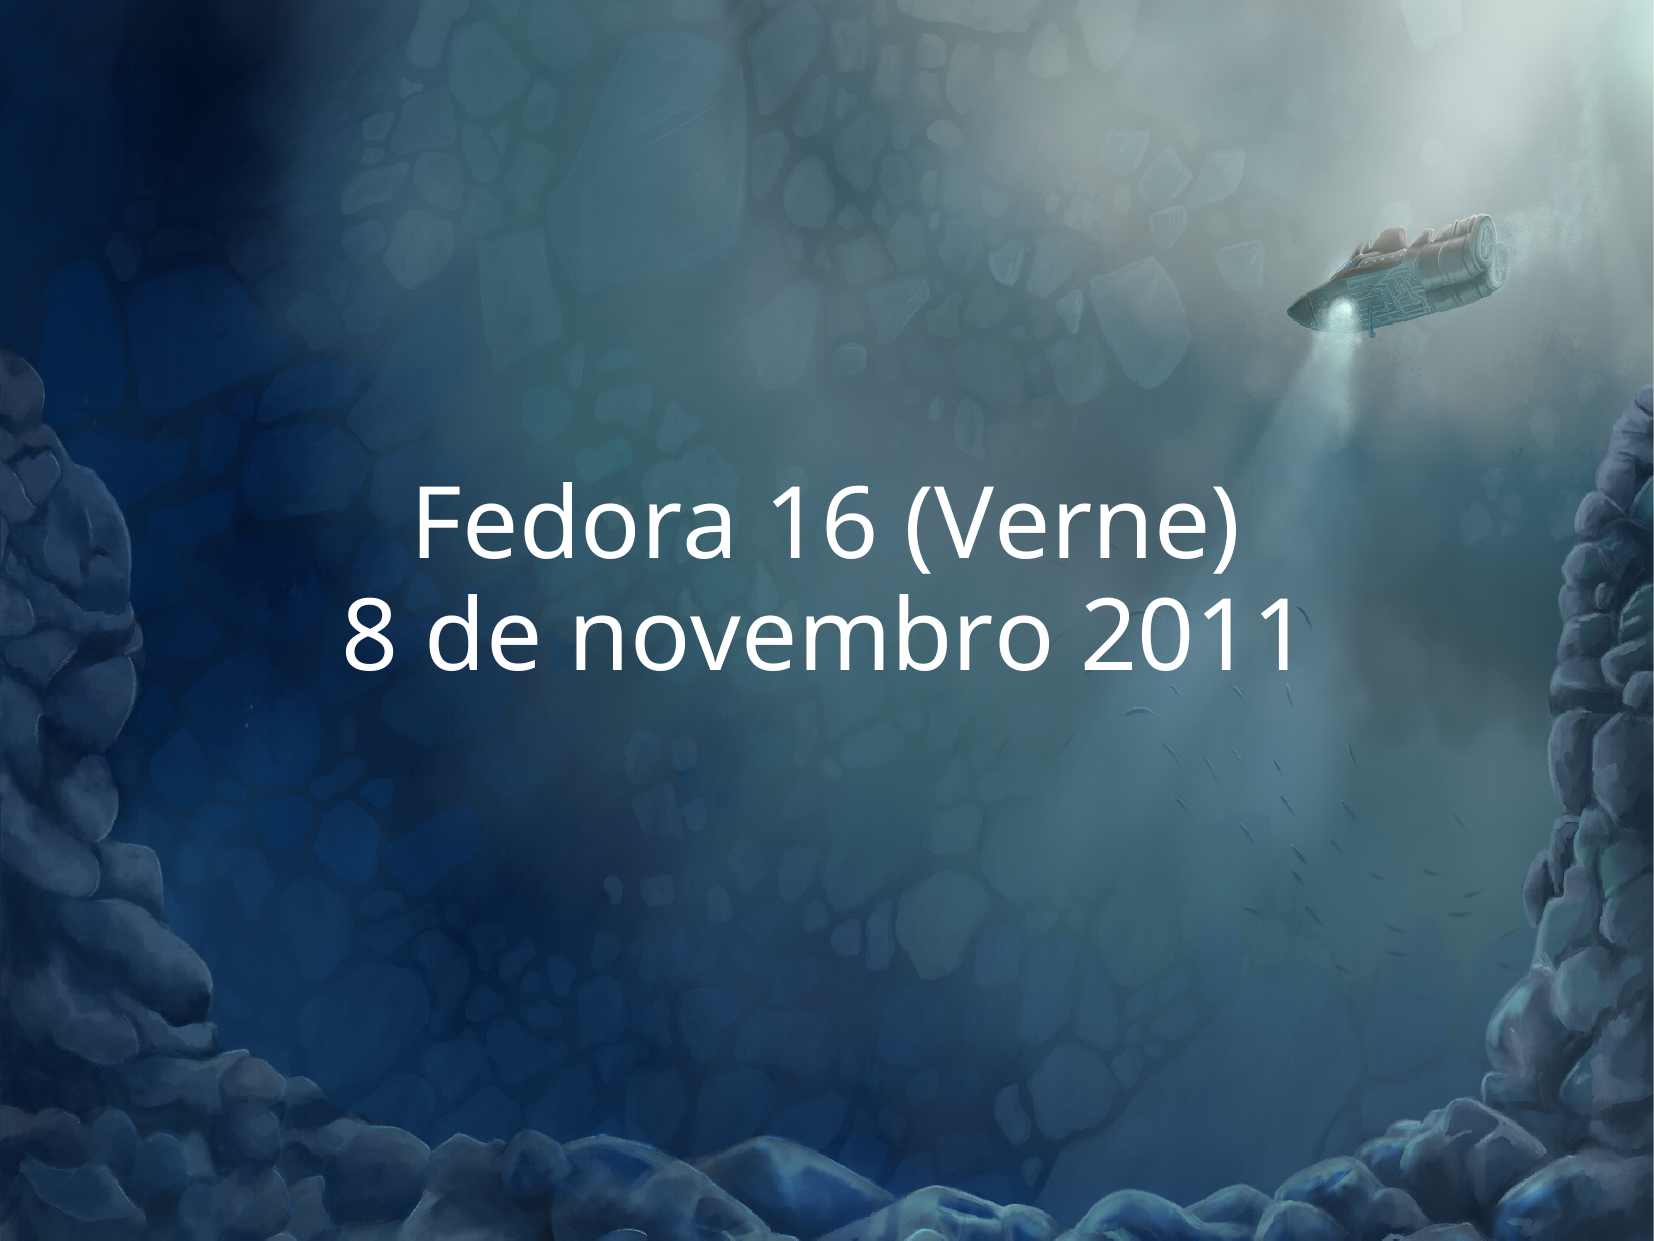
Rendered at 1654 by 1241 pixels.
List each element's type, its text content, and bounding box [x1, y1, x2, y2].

subtitle Fedora 16 (Verne) 8 de novembro 2011 [82, 49, 1570, 1114]
picture [0, 0, 1654, 1241]
